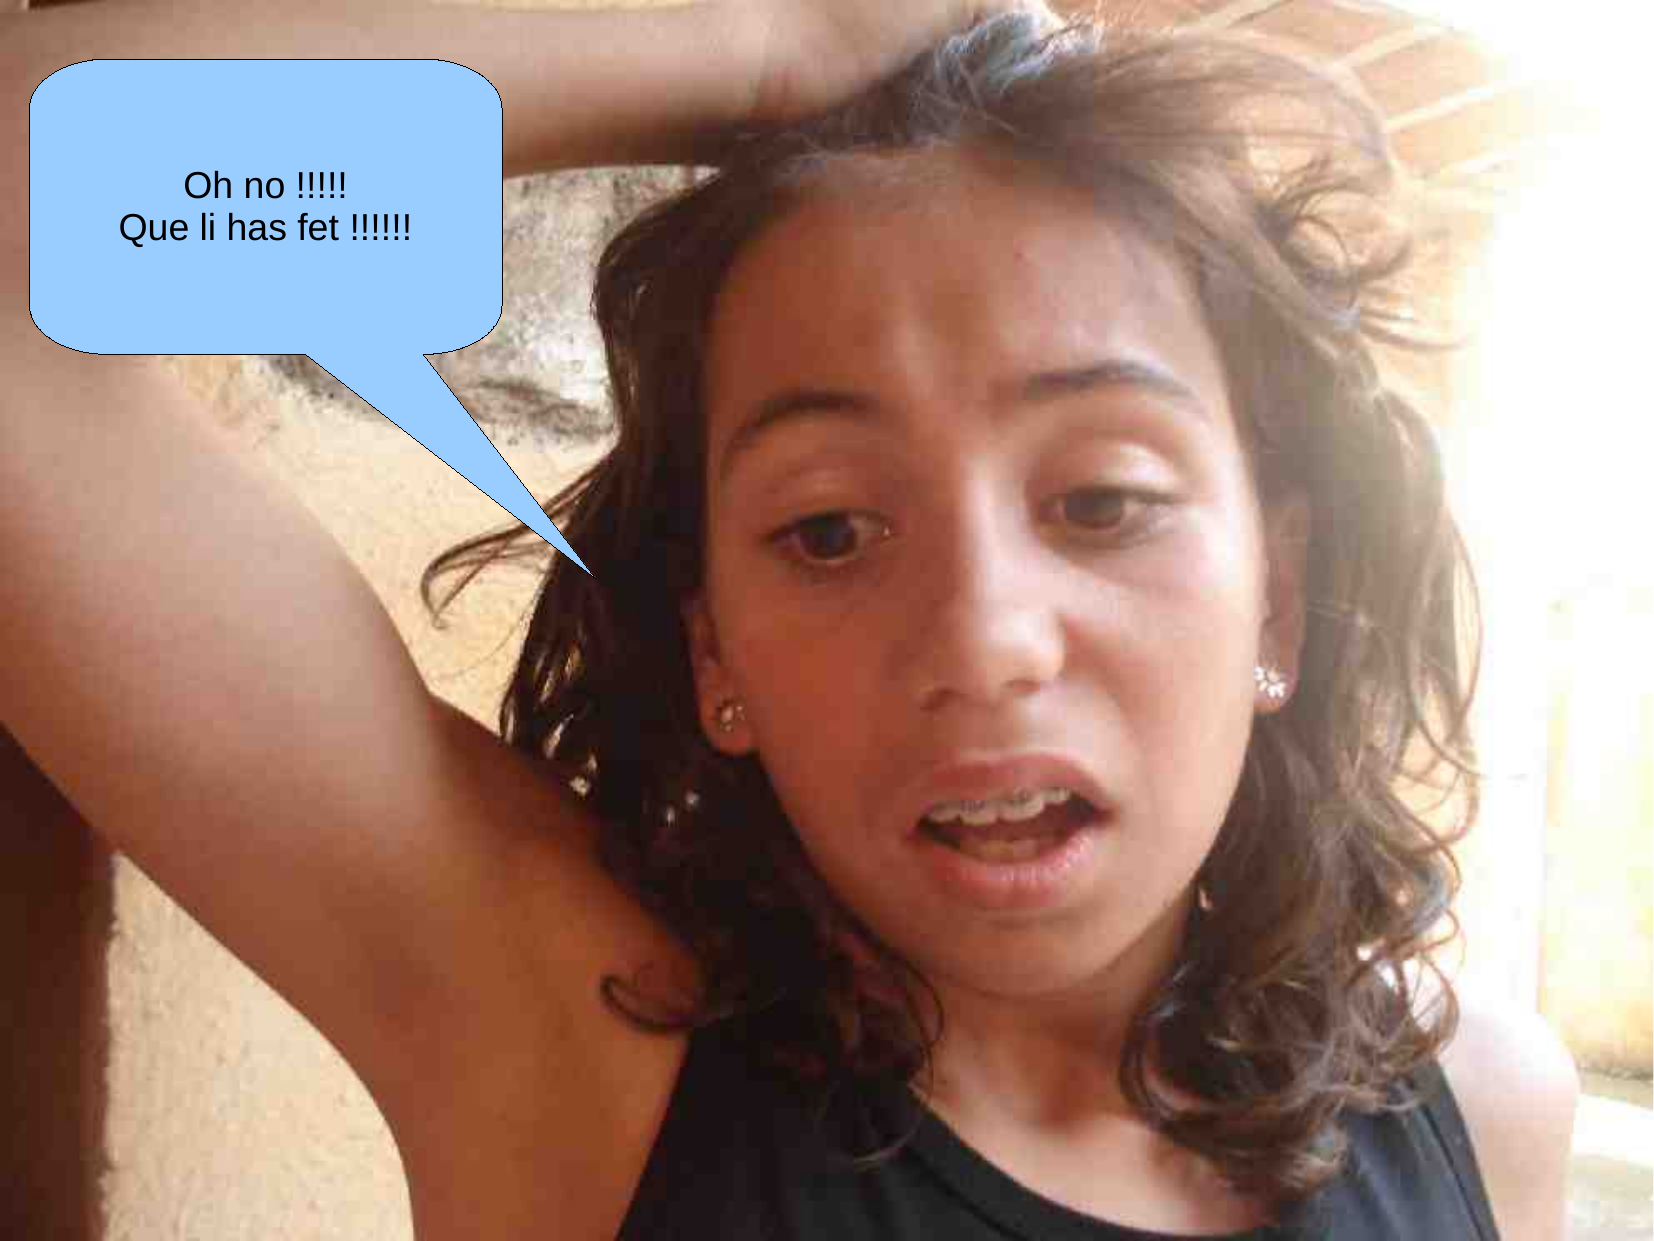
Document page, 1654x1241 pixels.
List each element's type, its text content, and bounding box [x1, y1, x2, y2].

picture [0, 0, 1654, 1241]
text_box Oh no !!!!! Que li has fet !!!!!! [29, 59, 596, 579]
